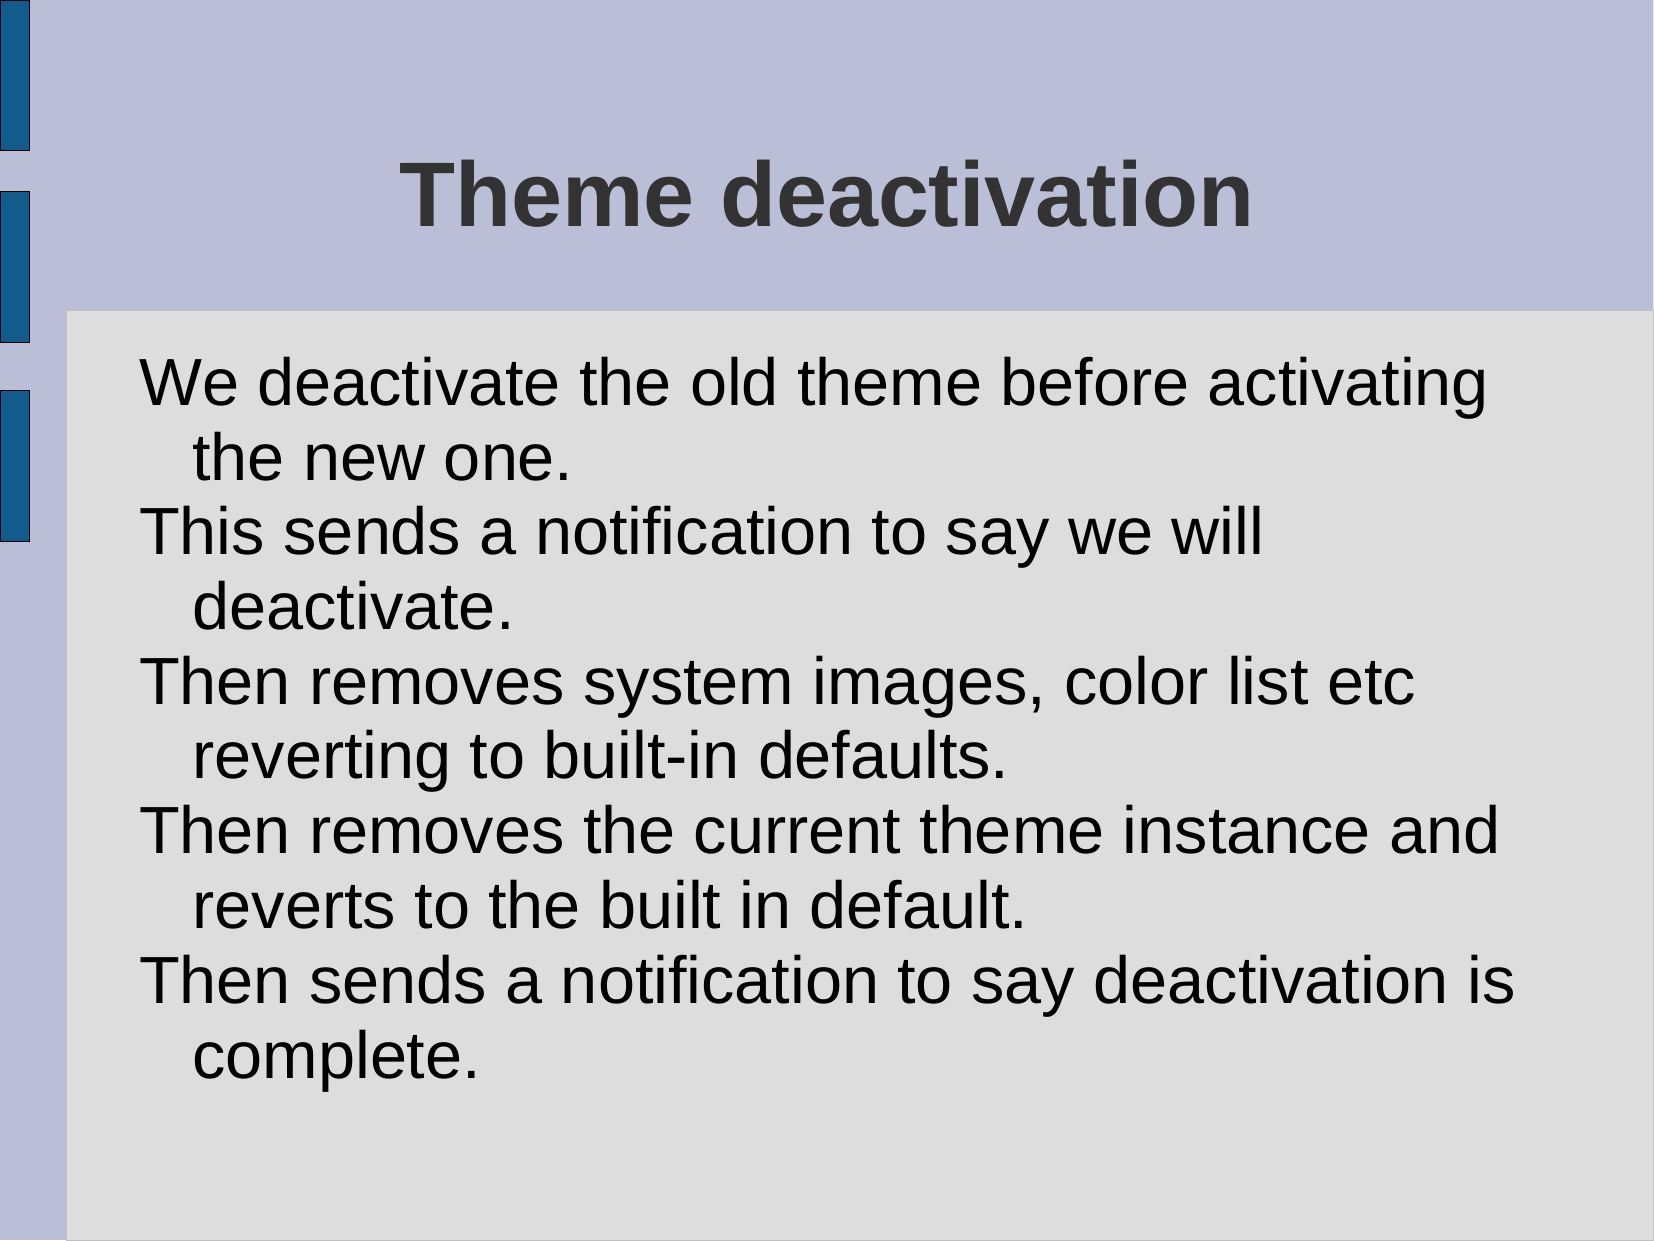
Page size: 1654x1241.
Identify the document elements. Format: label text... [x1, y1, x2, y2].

title Theme deactivation [121, 98, 1534, 291]
list We deactivate the old theme before activating the new one. This sends a notification to say we will deactivate. Then removes system images, color list etc reverting to built-in defaults. Then removes the current theme instance and reverts to the built in default. Then sends a notification to say deactivation is complete. [121, 344, 1534, 1113]
